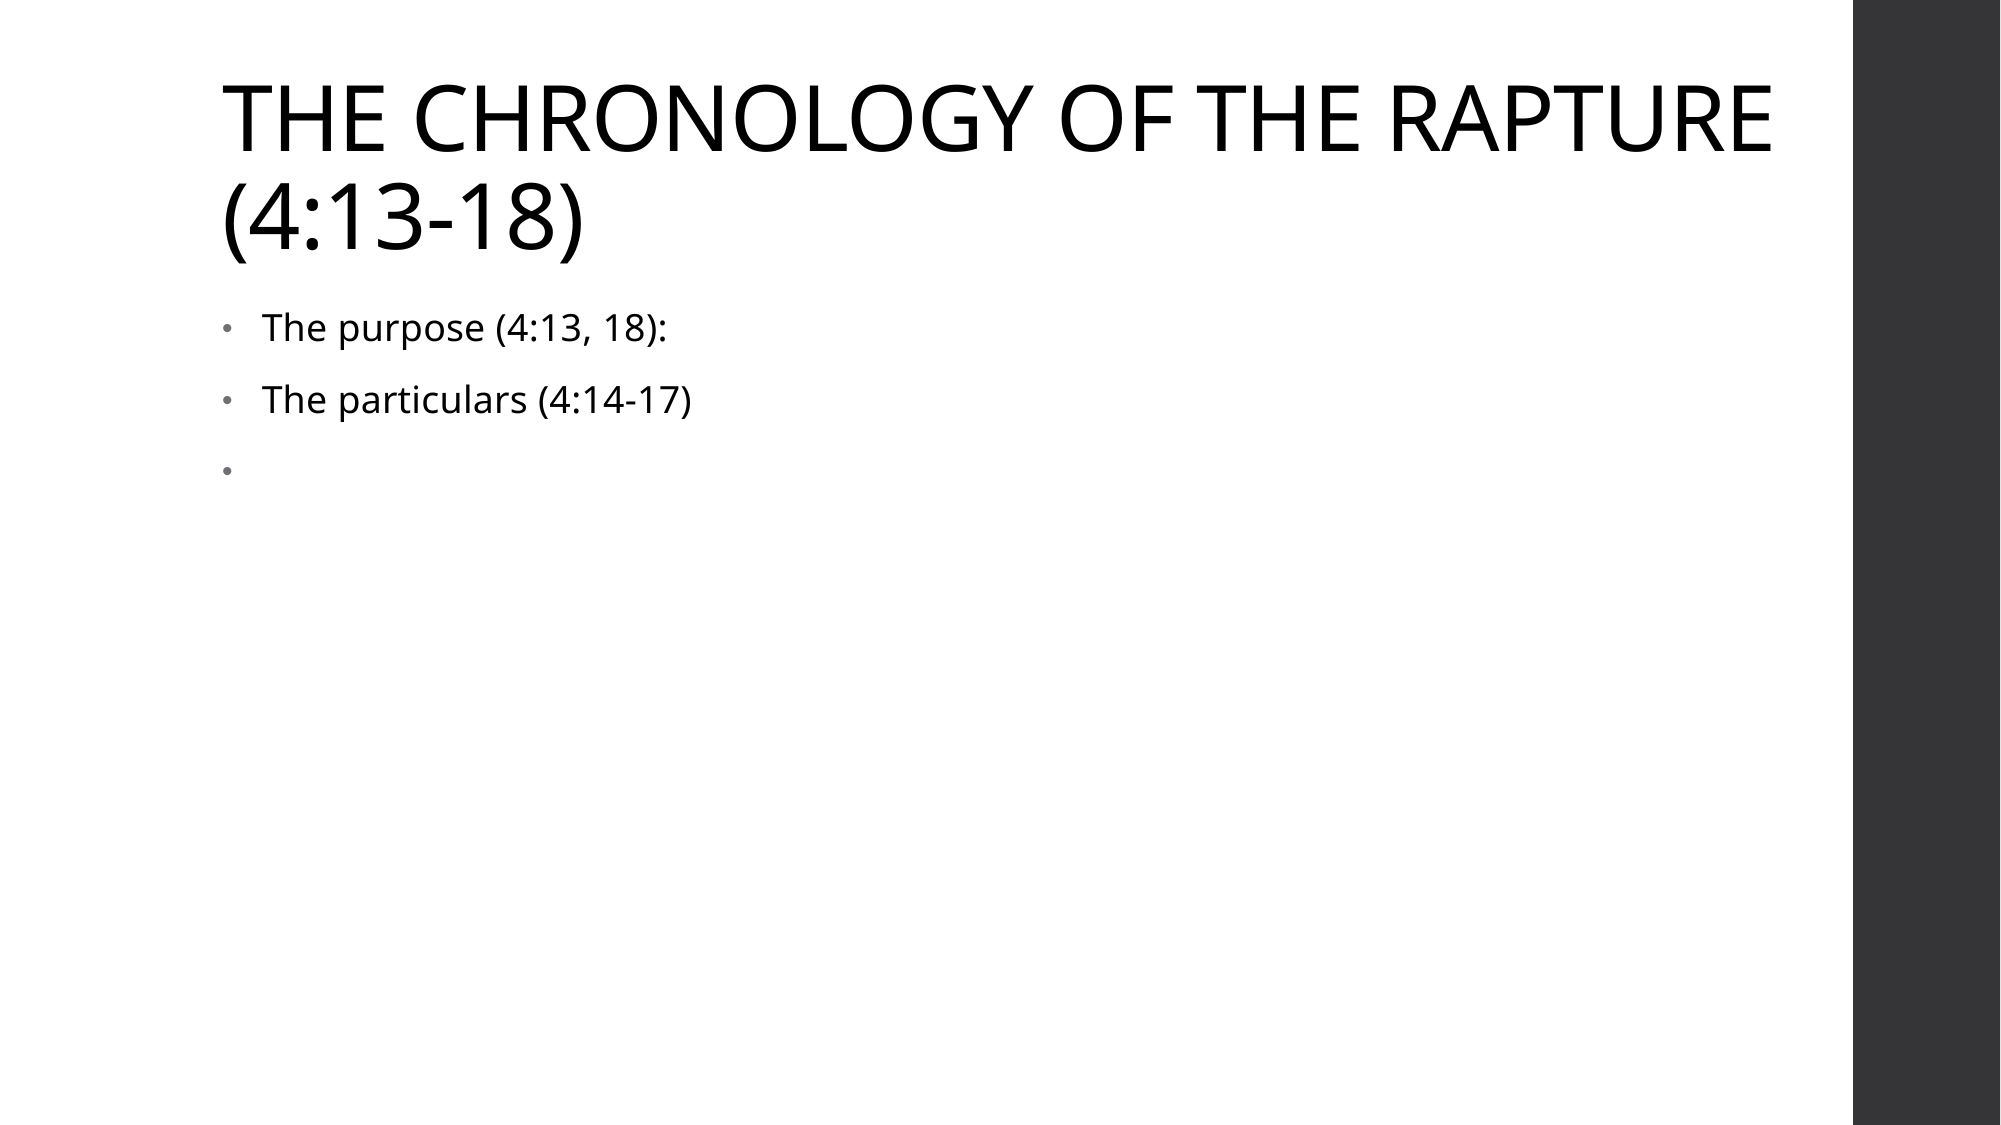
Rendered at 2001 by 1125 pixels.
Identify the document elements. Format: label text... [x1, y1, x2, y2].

list The purpose (4:13, 18): The particulars (4:14-17) [206, 299, 1617, 1014]
title THE CHRONOLOGY OF THE RAPTURE (4:13-18) [206, 60, 1797, 278]
